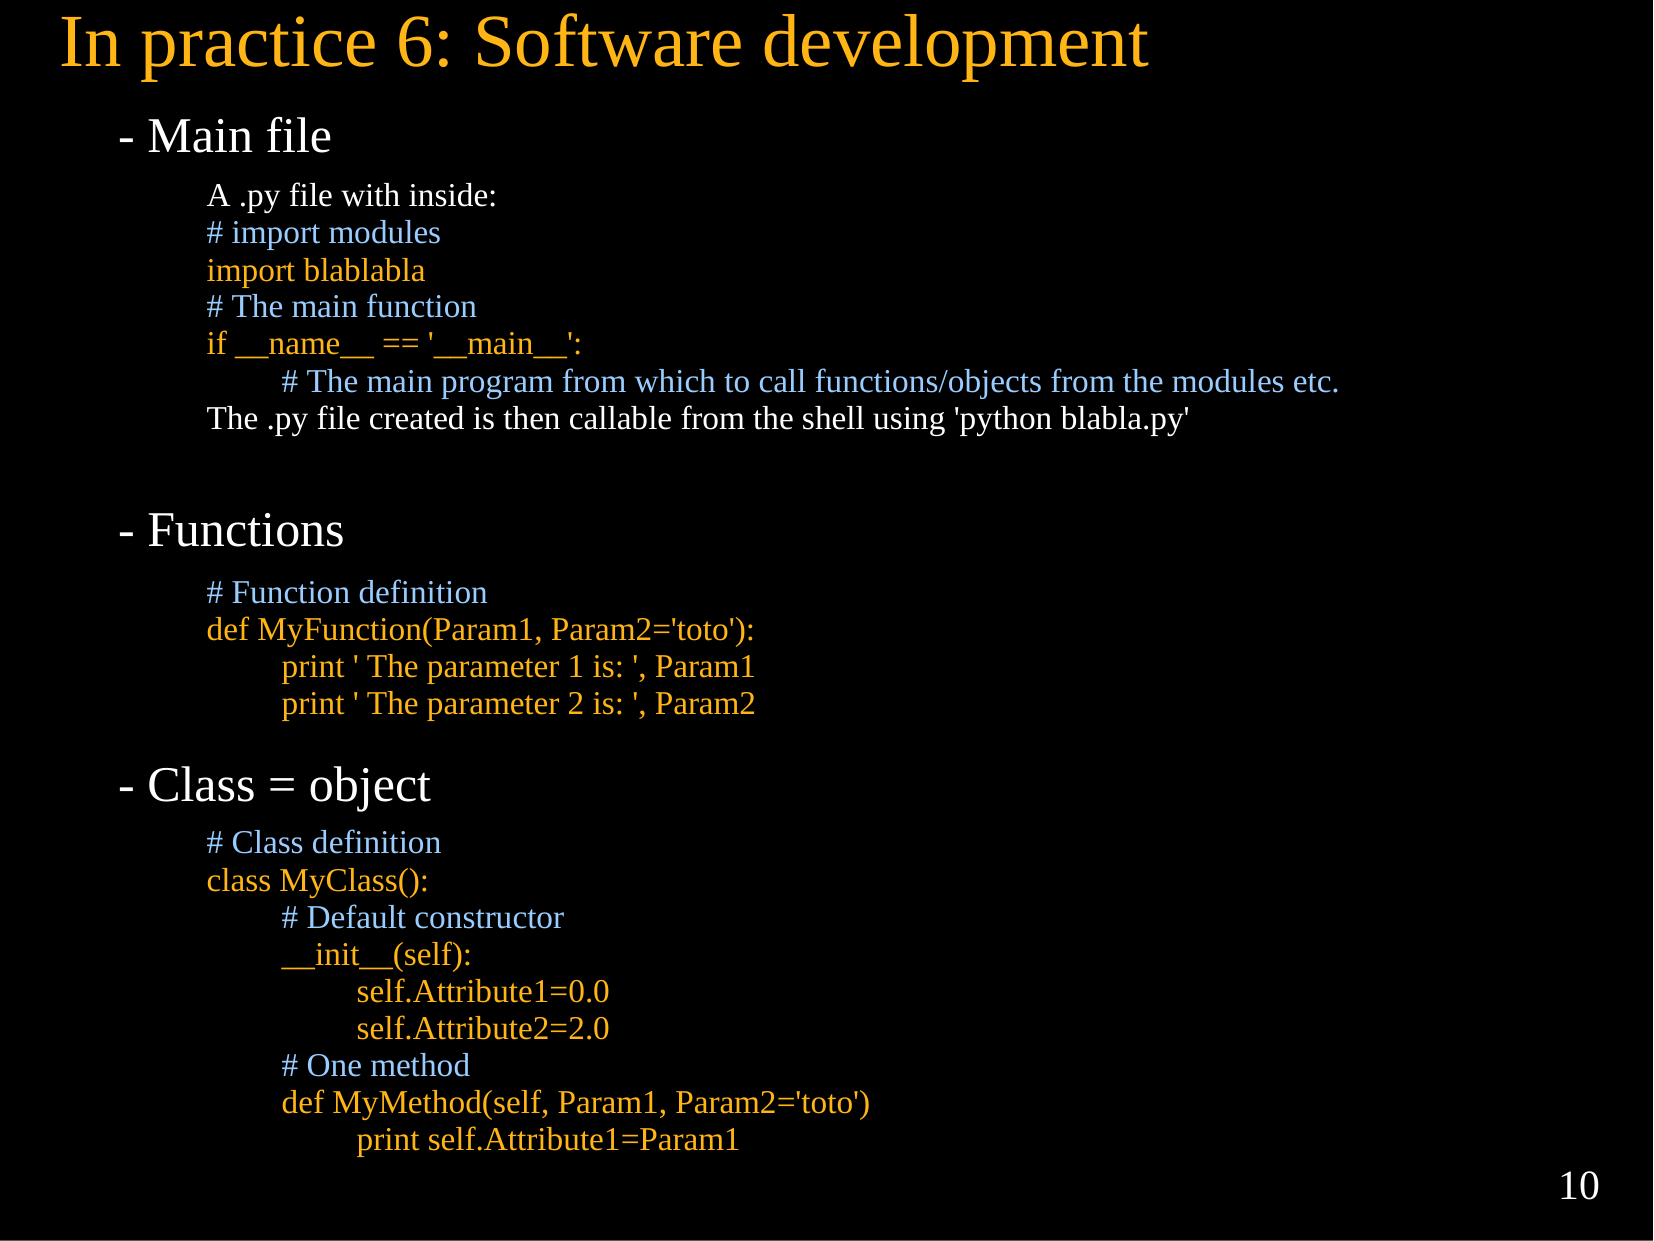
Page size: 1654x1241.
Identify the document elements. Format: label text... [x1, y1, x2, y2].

text_box # Class definition class MyClass(): # Default constructor __init__(self): self.Attribute1=0.0 self.Attribute2=2.0 # One method def MyMethod(self, Param1, Param2='toto') print self.Attribute1=Param1 [206, 824, 1359, 1241]
text_box - Functions [118, 501, 346, 572]
text_box A .py file with inside: # import modules import blablabla # The main function if __name__ == '__main__': # The main program from which to call functions/objects from the modules etc. The .py file created is then callable from the shell using 'python blabla.py' [206, 177, 1359, 501]
text_box - Class = object [118, 757, 206, 827]
text_box # Function definition def MyFunction(Param1, Param2='toto'): print ' The parameter 1 is: ', Param1 print ' The parameter 2 is: ', Param2 [206, 573, 1359, 824]
text_box - Main file [118, 107, 384, 178]
text_box In practice 6: Software development [59, 0, 1536, 104]
